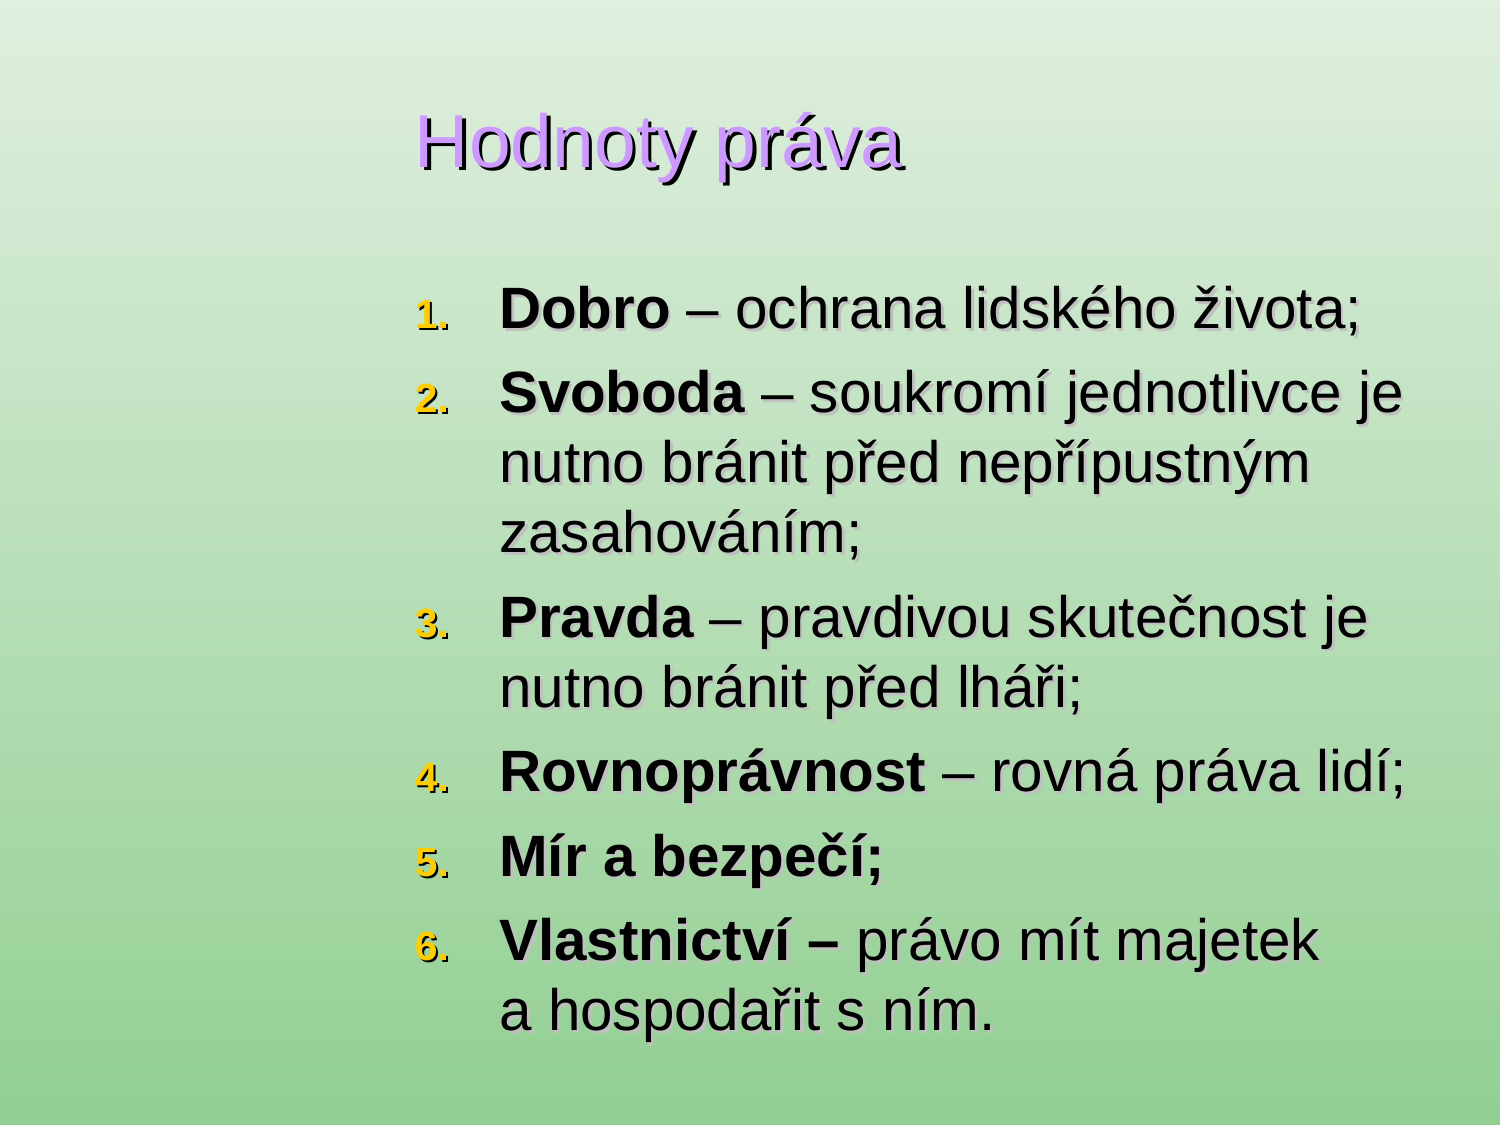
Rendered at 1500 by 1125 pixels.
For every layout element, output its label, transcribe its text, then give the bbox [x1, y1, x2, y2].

title Hodnoty práva [399, 37, 1450, 238]
list Dobro – ochrana lidského života; Svoboda – soukromí jednotlivce je nutno bránit před nepřípustným zasahováním; Pravda – pravdivou skutečnost je nutno bránit před lháři; Rovnoprávnost – rovná práva lidí; Mír a bezpečí; Vlastnictví – právo mít majetek a hospodařit s ním. [399, 262, 1450, 1051]
